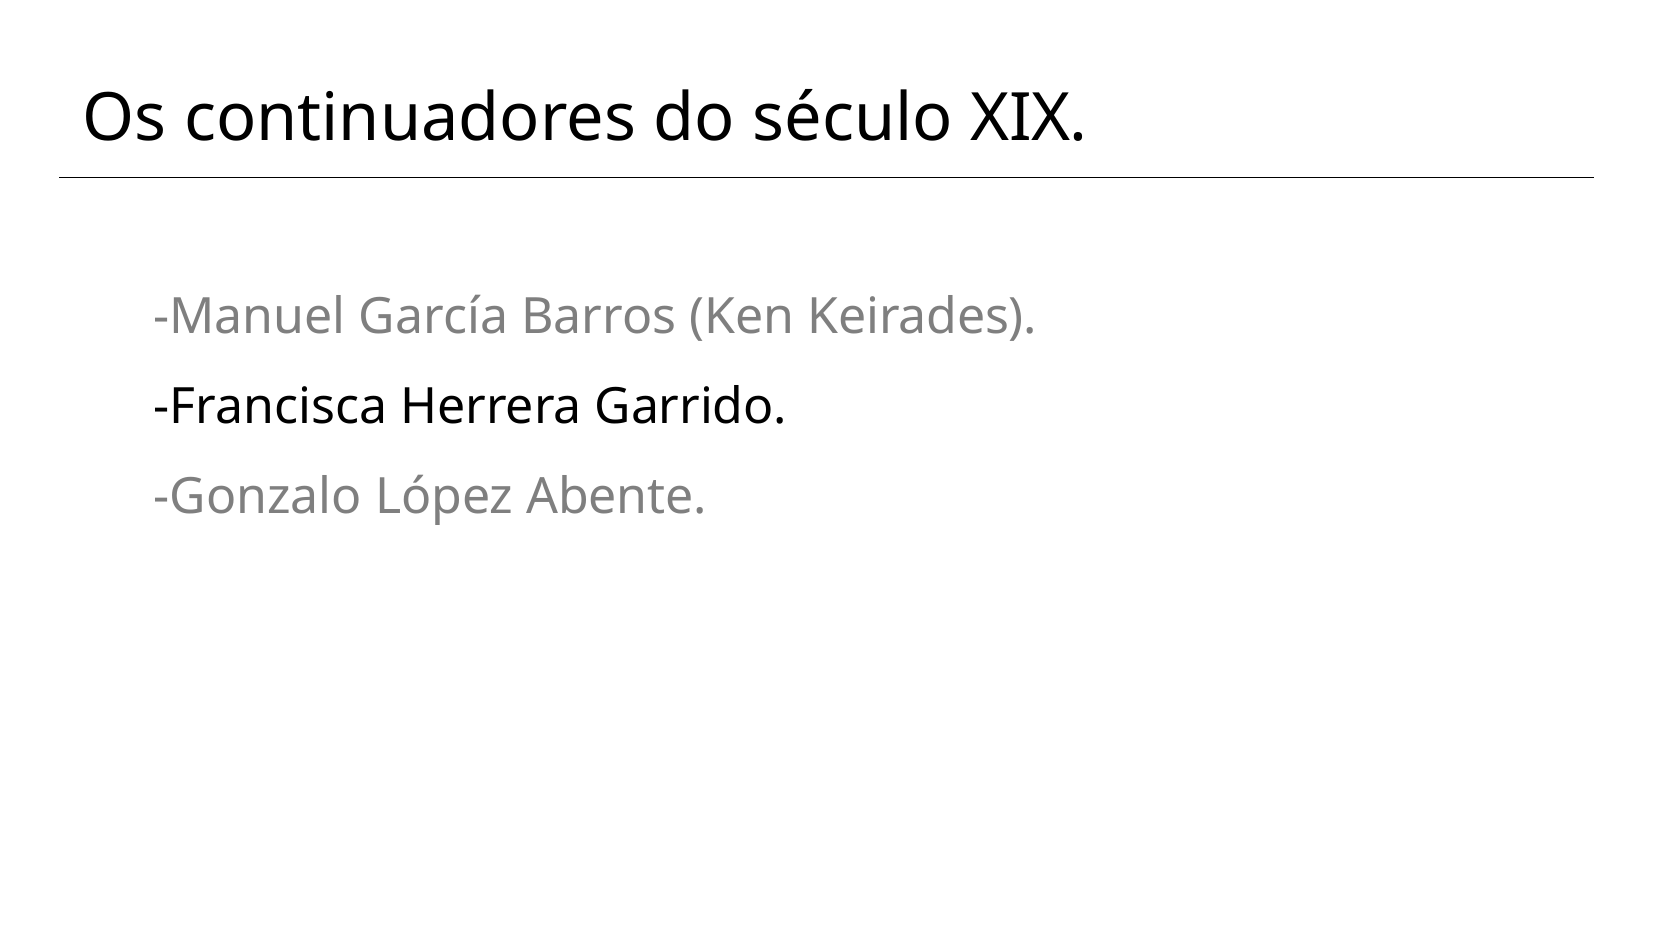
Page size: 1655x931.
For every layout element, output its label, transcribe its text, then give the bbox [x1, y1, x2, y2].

title Os continuadores do século XIX. [80, 63, 1256, 160]
list -Manuel García Barros (Ken Keirades). -Francisca Herrera Garrido. -Gonzalo López Abente. [49, 160, 1606, 828]
